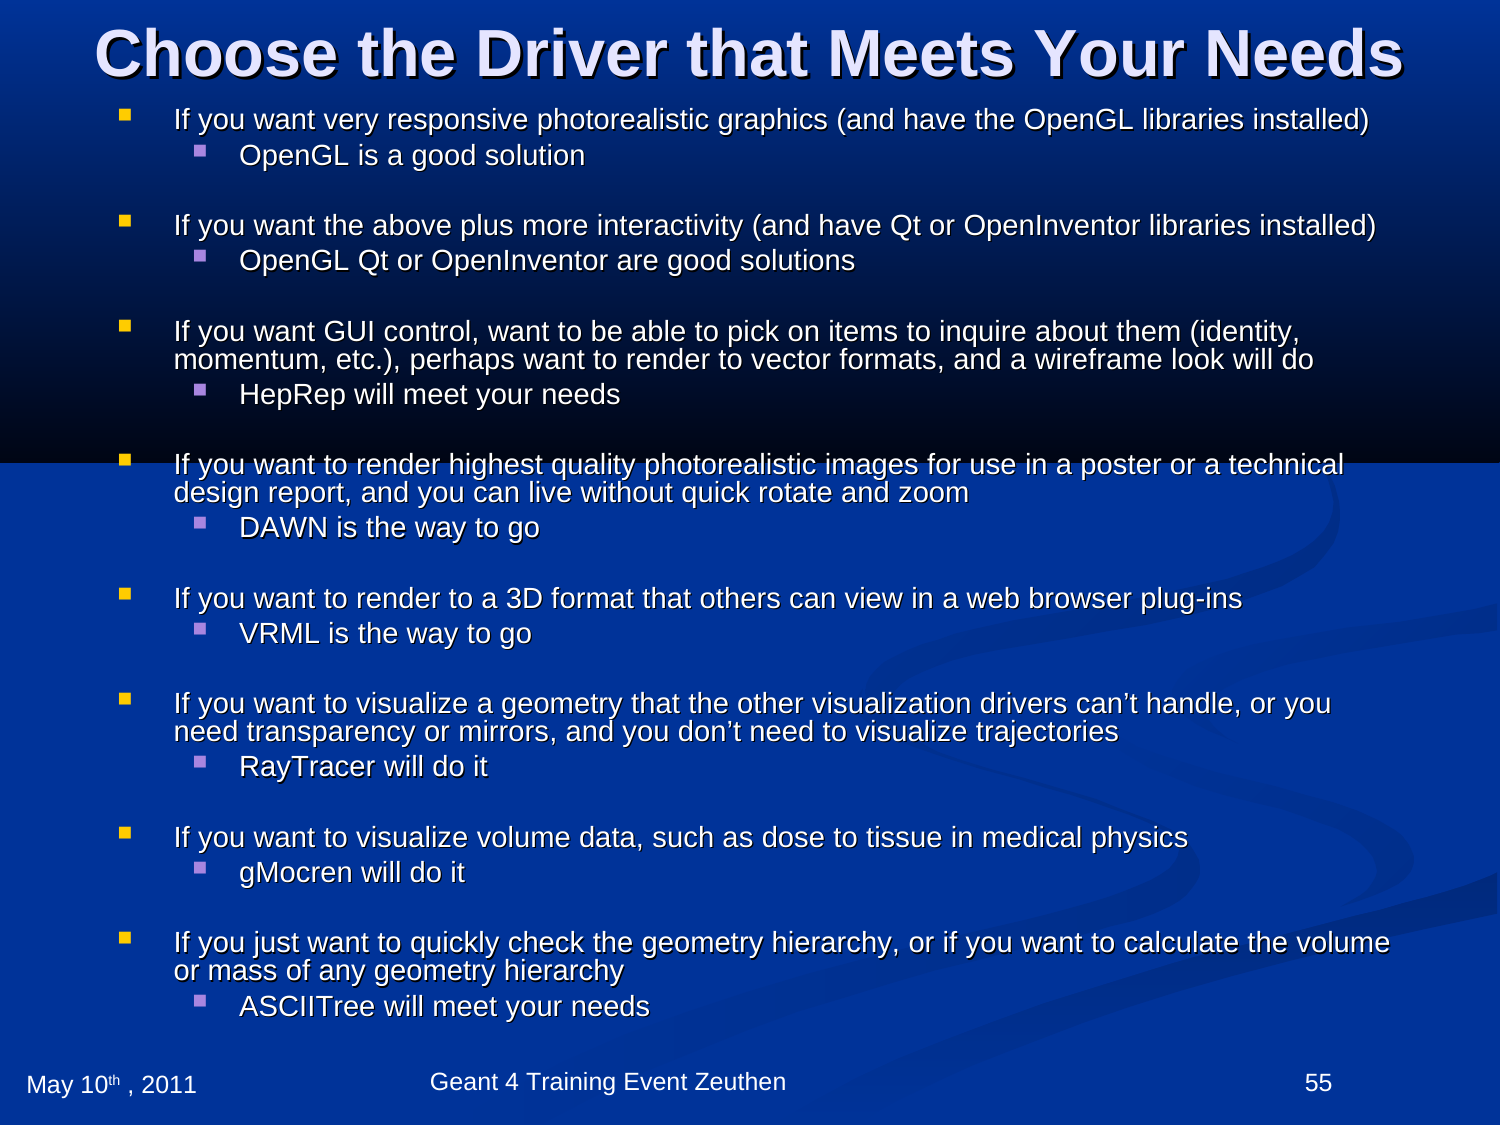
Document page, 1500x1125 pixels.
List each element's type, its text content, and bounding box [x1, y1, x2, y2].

list If you want very responsive photorealistic graphics (and have the OpenGL libraries installed) OpenGL is a good solution If you want the above plus more interactivity (and have Qt or OpenInventor libraries installed) OpenGL Qt or OpenInventor are good solutions If you want GUI control, want to be able to pick on items to inquire about them (identity, momentum, etc.), perhaps want to render to vector formats, and a wireframe look will do HepRep will meet your needs If you want to render highest quality photorealistic images for use in a poster or a technical design report, and you can live without quick rotate and zoom DAWN is the way to go If you want to render to a 3D format that others can view in a web browser plug-ins VRML is the way to go If you want to visualize a geometry that the other visualization drivers can’t handle, or you need transparency or mirrors, and you don’t need to visualize trajectories RayTracer will do it If you want to visualize volume data, such as dose to tissue in medical physics gMocren will do it If you just want to quickly check the geometry hierarchy, or if you want to calculate the volume or mass of any geometry hierarchy ASCIITree will meet your needs [102, 99, 1414, 1026]
title Choose the Driver that Meets Your Needs [37, 0, 1463, 100]
